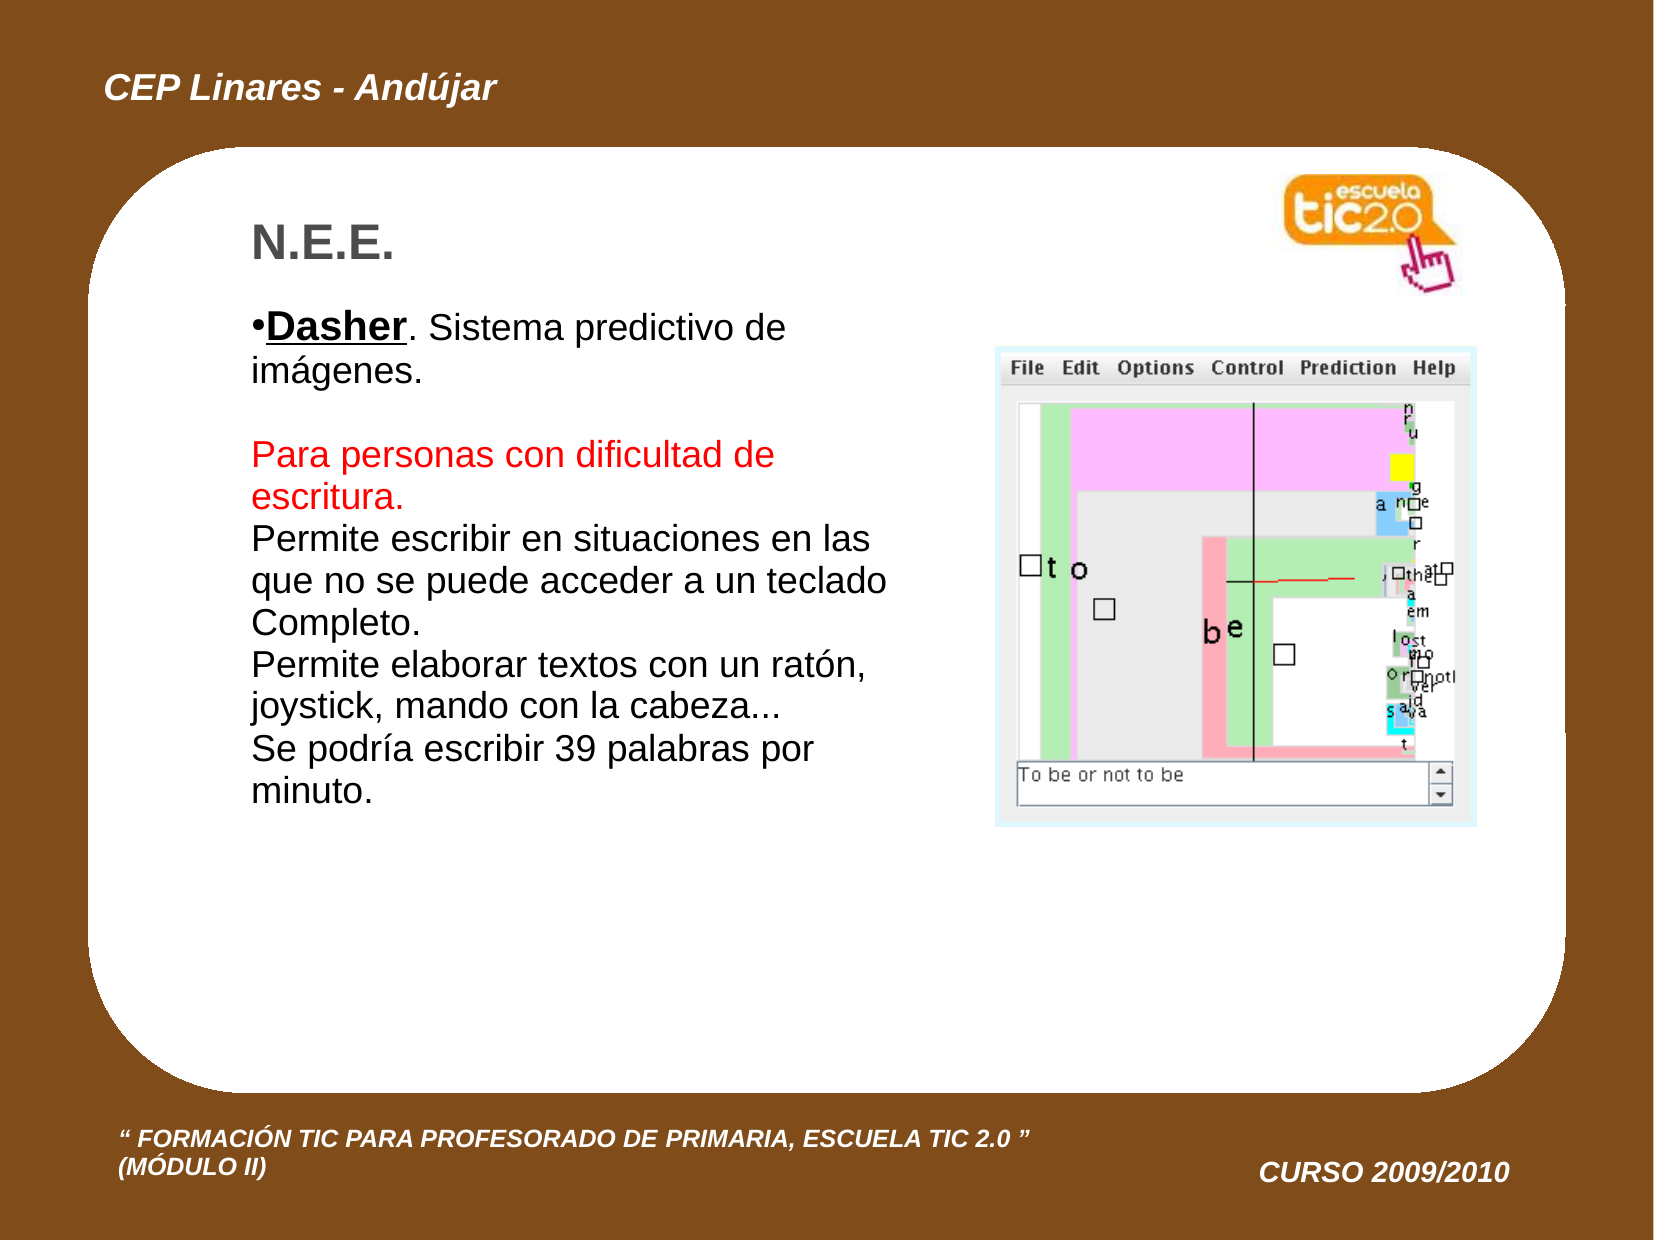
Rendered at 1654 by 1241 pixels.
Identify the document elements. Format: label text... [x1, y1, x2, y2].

text_box N.E.E. [236, 206, 1152, 279]
text_box Dasher. Sistema predictivo de imágenes. Para personas con dificultad de escritura. Permite escribir en situaciones en las que no se puede acceder a un teclado Completo. Permite elaborar textos con un ratón, joystick, mando con la cabeza... Se podría escribir 39 palabras por minuto. [236, 295, 916, 863]
picture [1272, 174, 1463, 296]
picture [995, 345, 1477, 827]
